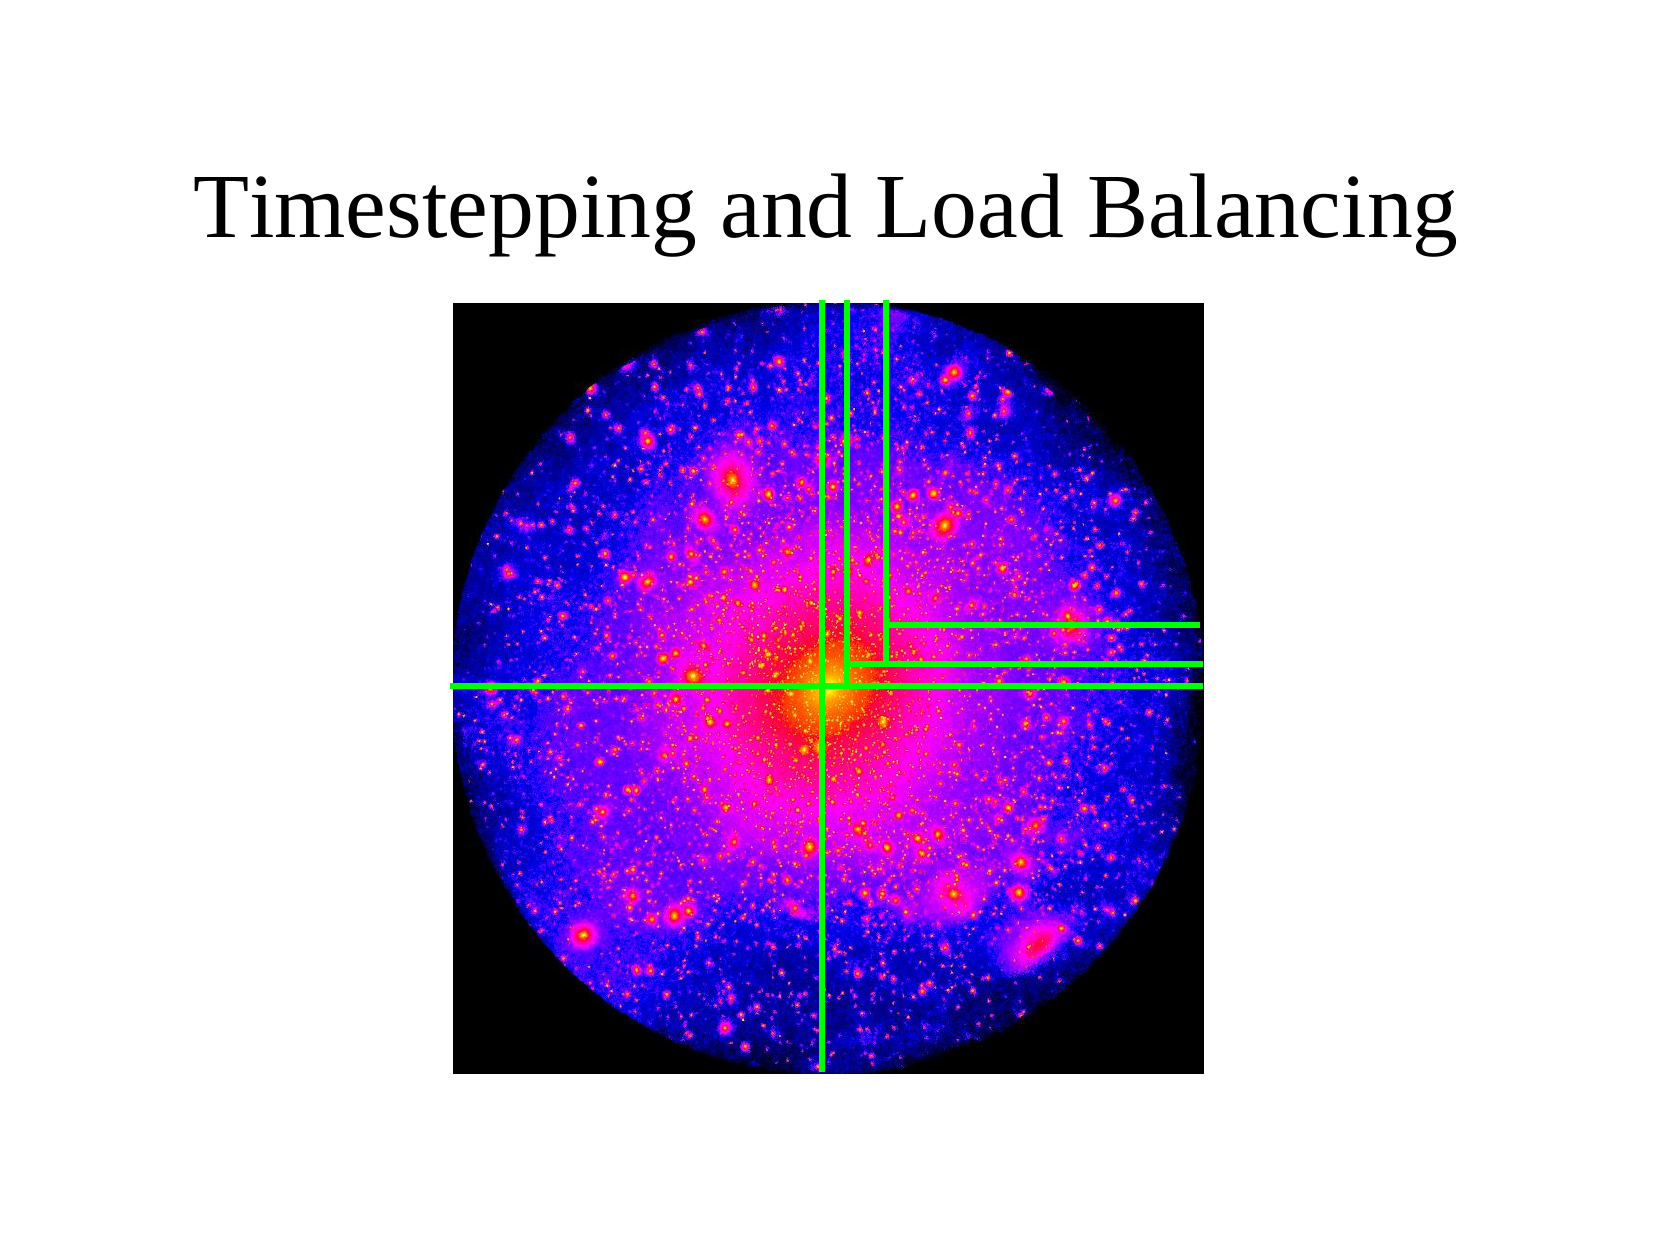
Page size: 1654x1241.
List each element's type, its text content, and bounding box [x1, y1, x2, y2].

picture [850, 303, 883, 661]
picture [825, 303, 844, 683]
title Timestepping and Load Balancing [121, 102, 1534, 310]
picture [453, 303, 819, 683]
picture [453, 303, 1204, 1074]
